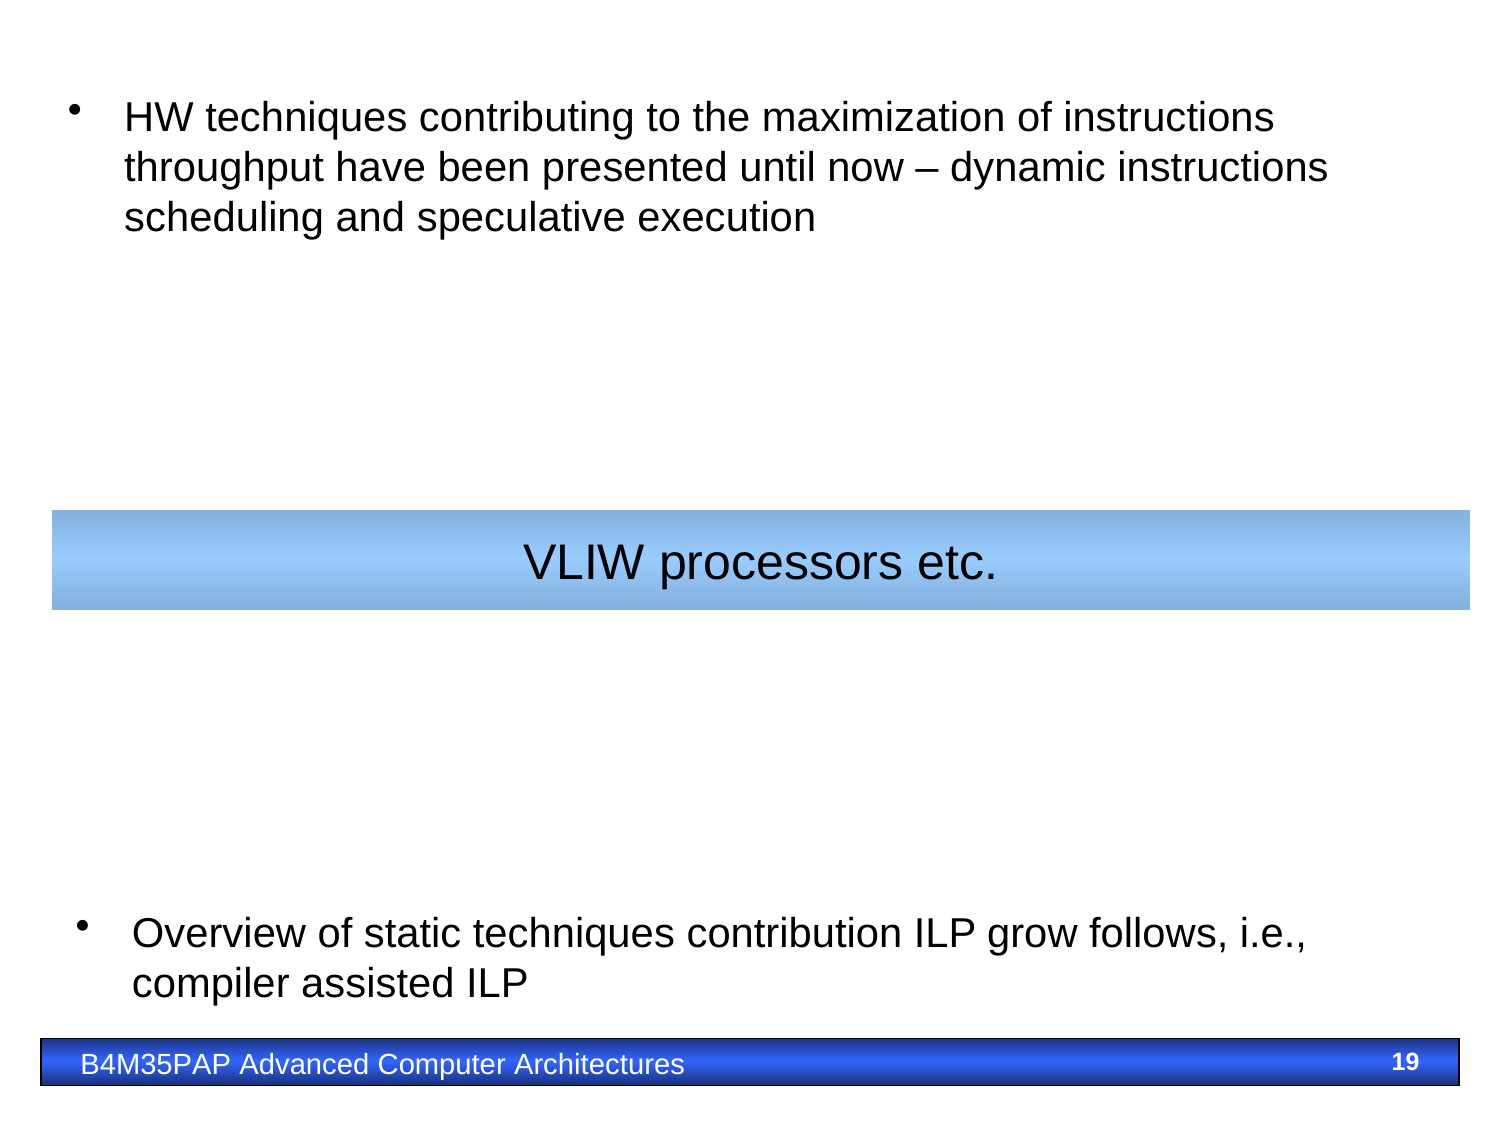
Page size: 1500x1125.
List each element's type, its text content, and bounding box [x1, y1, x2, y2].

list HW techniques contributing to the maximization of instructions throughput have been presented until now – dynamic instructions scheduling and speculative execution [52, 82, 1424, 404]
title VLIW processors etc. [52, 510, 1470, 610]
text_box Overview of static techniques contribution ILP grow follows, i.e., compiler assisted ILP [60, 898, 1470, 971]
